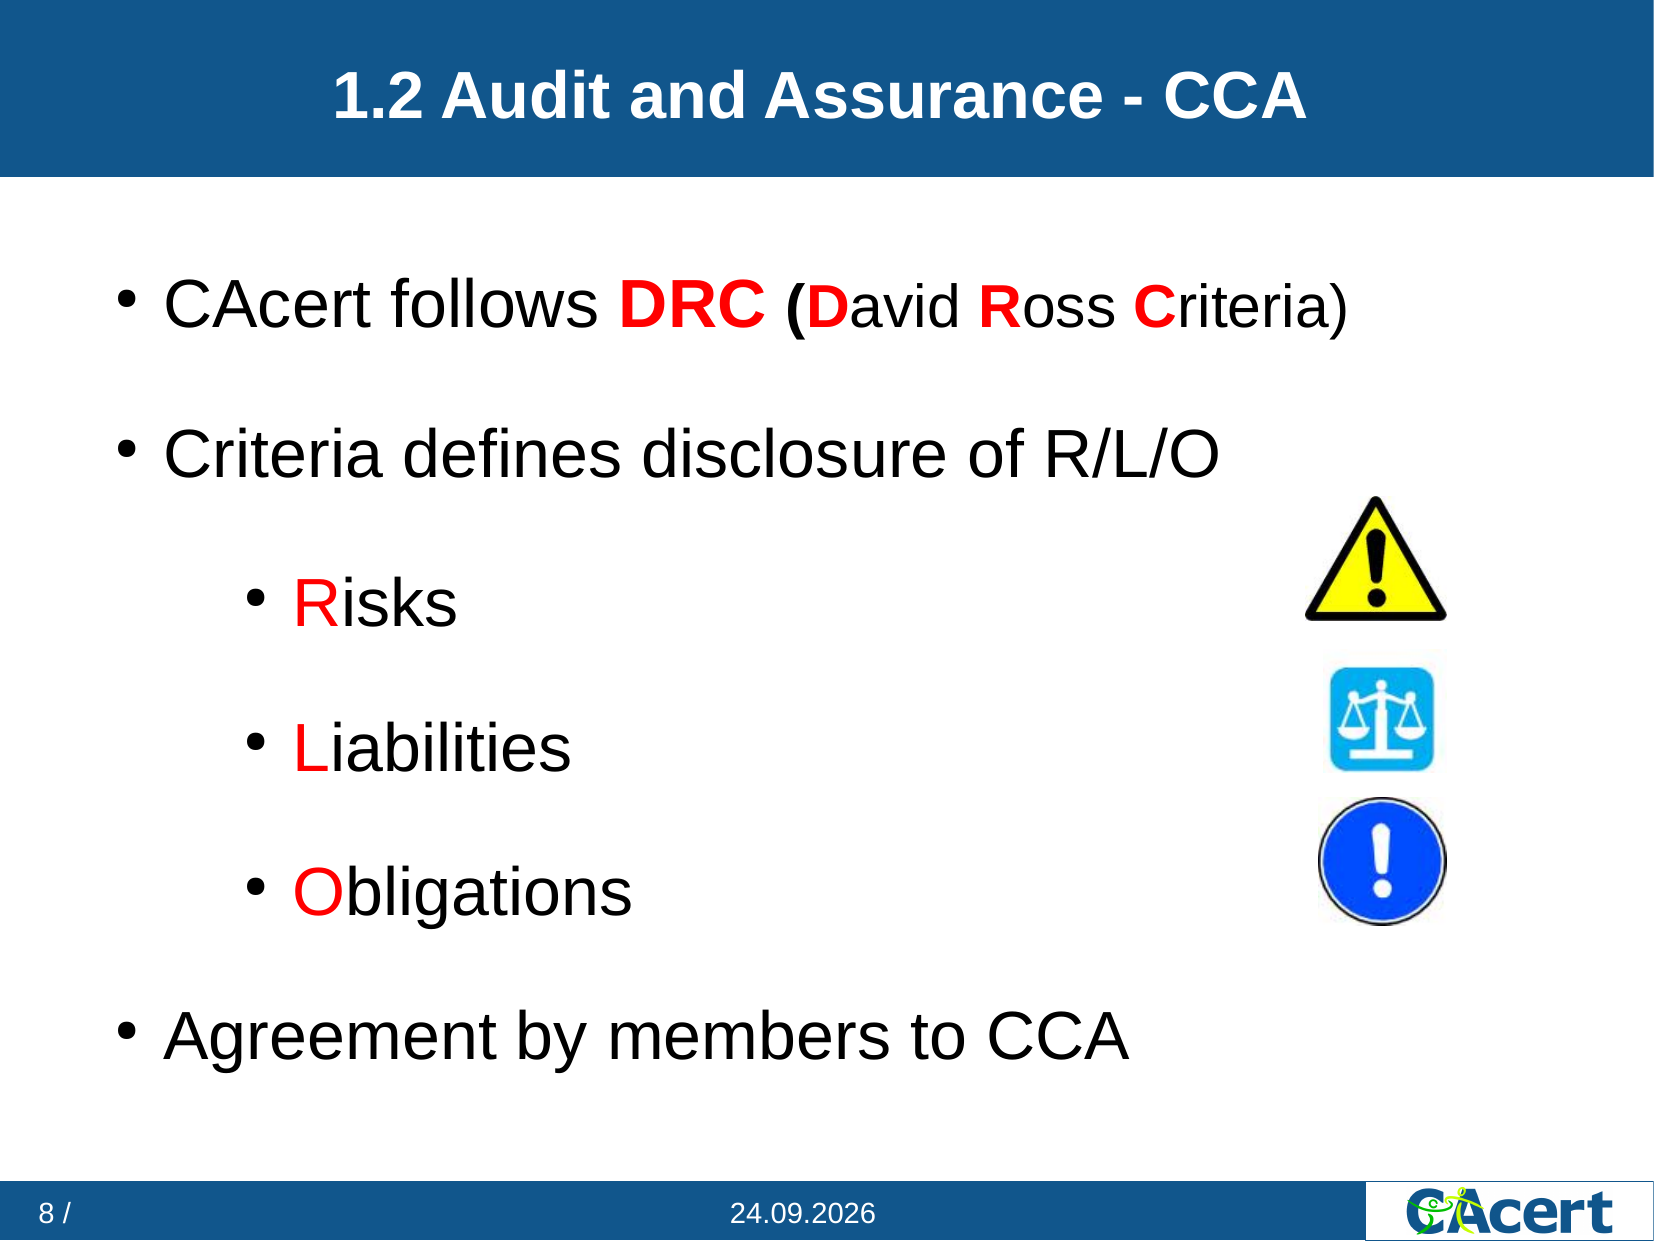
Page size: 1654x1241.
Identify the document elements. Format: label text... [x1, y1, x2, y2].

title 1.2 Audit and Assurance - CCA [76, 17, 1565, 166]
picture [1318, 797, 1447, 926]
picture [1305, 496, 1447, 621]
picture [1323, 649, 1447, 773]
list CAcert follows DRC (David Ross Criteria) Criteria defines disclosure of R/L/O Risks Liabilities Obligations Agreement by members to CCA [82, 218, 1571, 1077]
